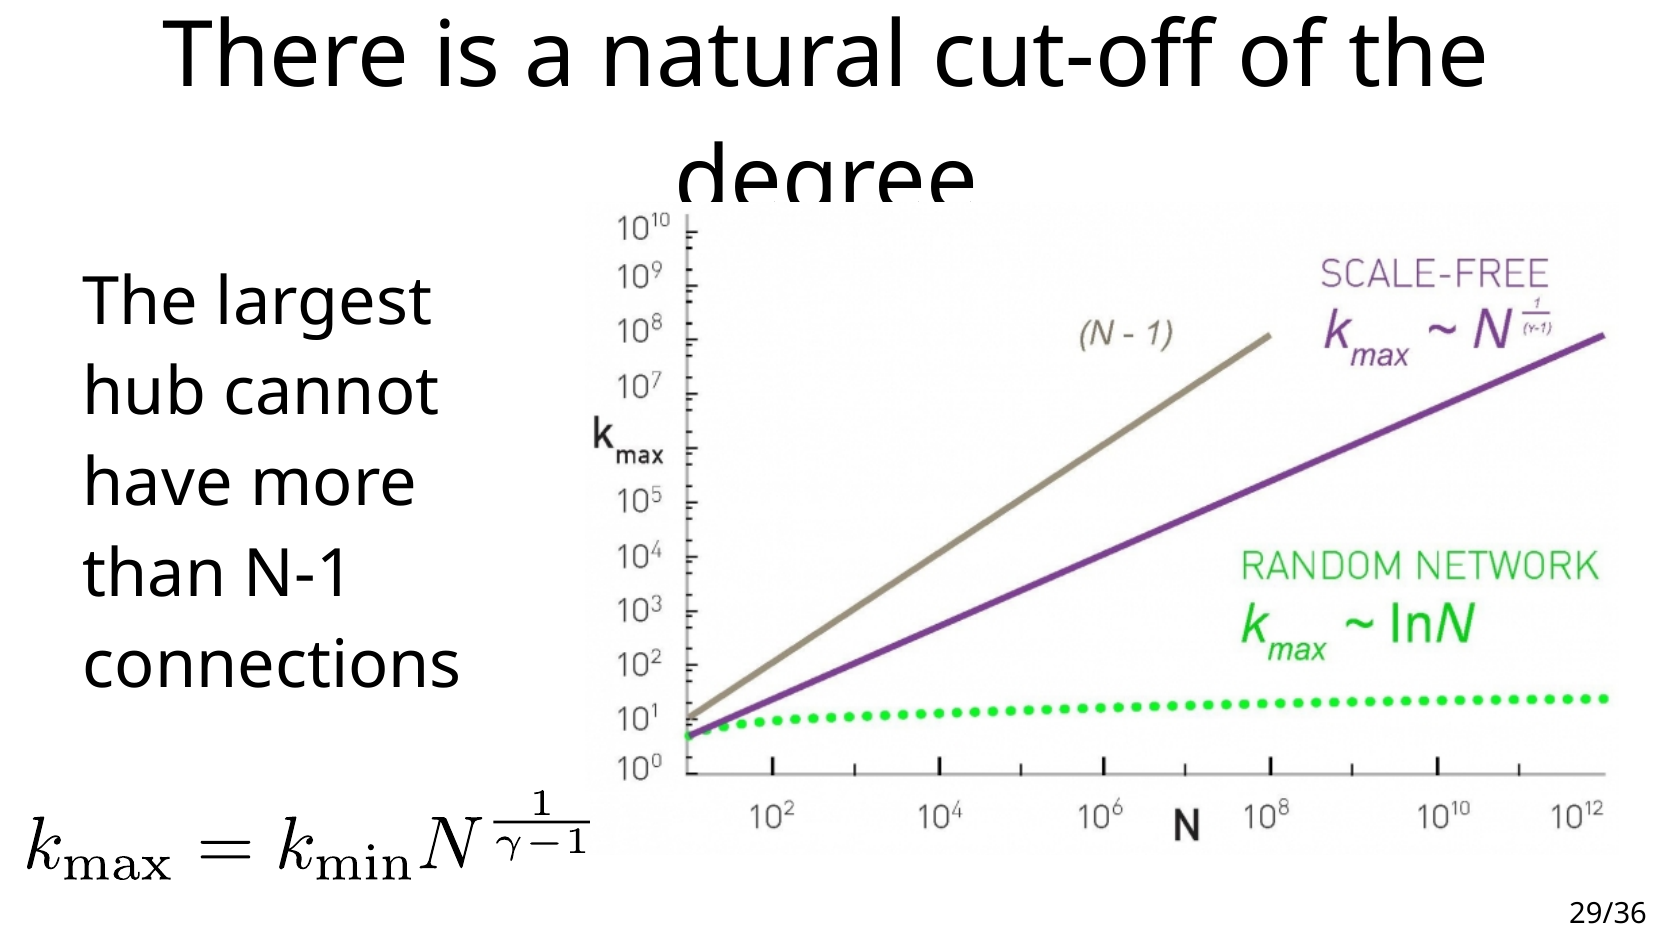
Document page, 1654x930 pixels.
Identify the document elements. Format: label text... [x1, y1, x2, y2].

title There is a natural cut-off of the degree [82, 1, 1571, 225]
list The largest hub cannot have more than N-1 connections [82, 252, 571, 790]
picture [585, 202, 1619, 856]
text_box [22, 789, 590, 880]
